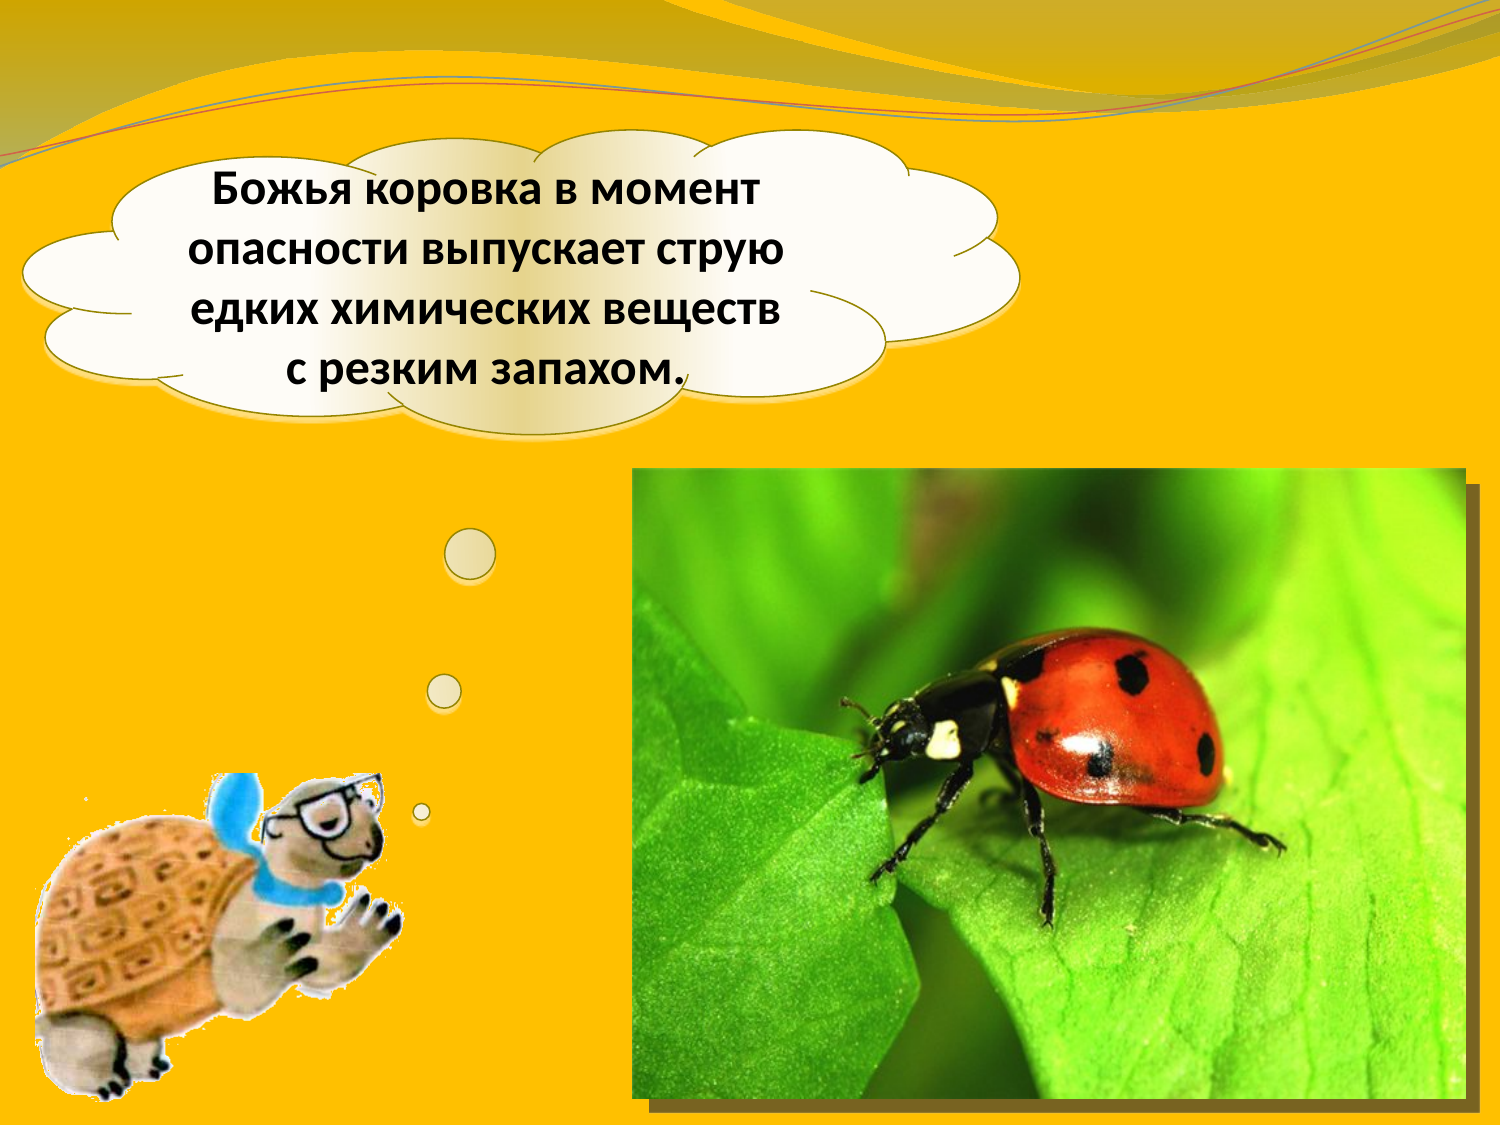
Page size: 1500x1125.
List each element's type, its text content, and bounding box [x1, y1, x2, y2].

text_box Божья коровка в момент опасности выпускает струю едких химических веществ с резким запахом. [444, 528, 496, 580]
picture [632, 468, 1466, 1099]
picture [35, 773, 411, 1110]
text_box Божья коровка в момент опасности выпускает струю едких химических веществ с резким запахом. [22, 129, 1020, 435]
